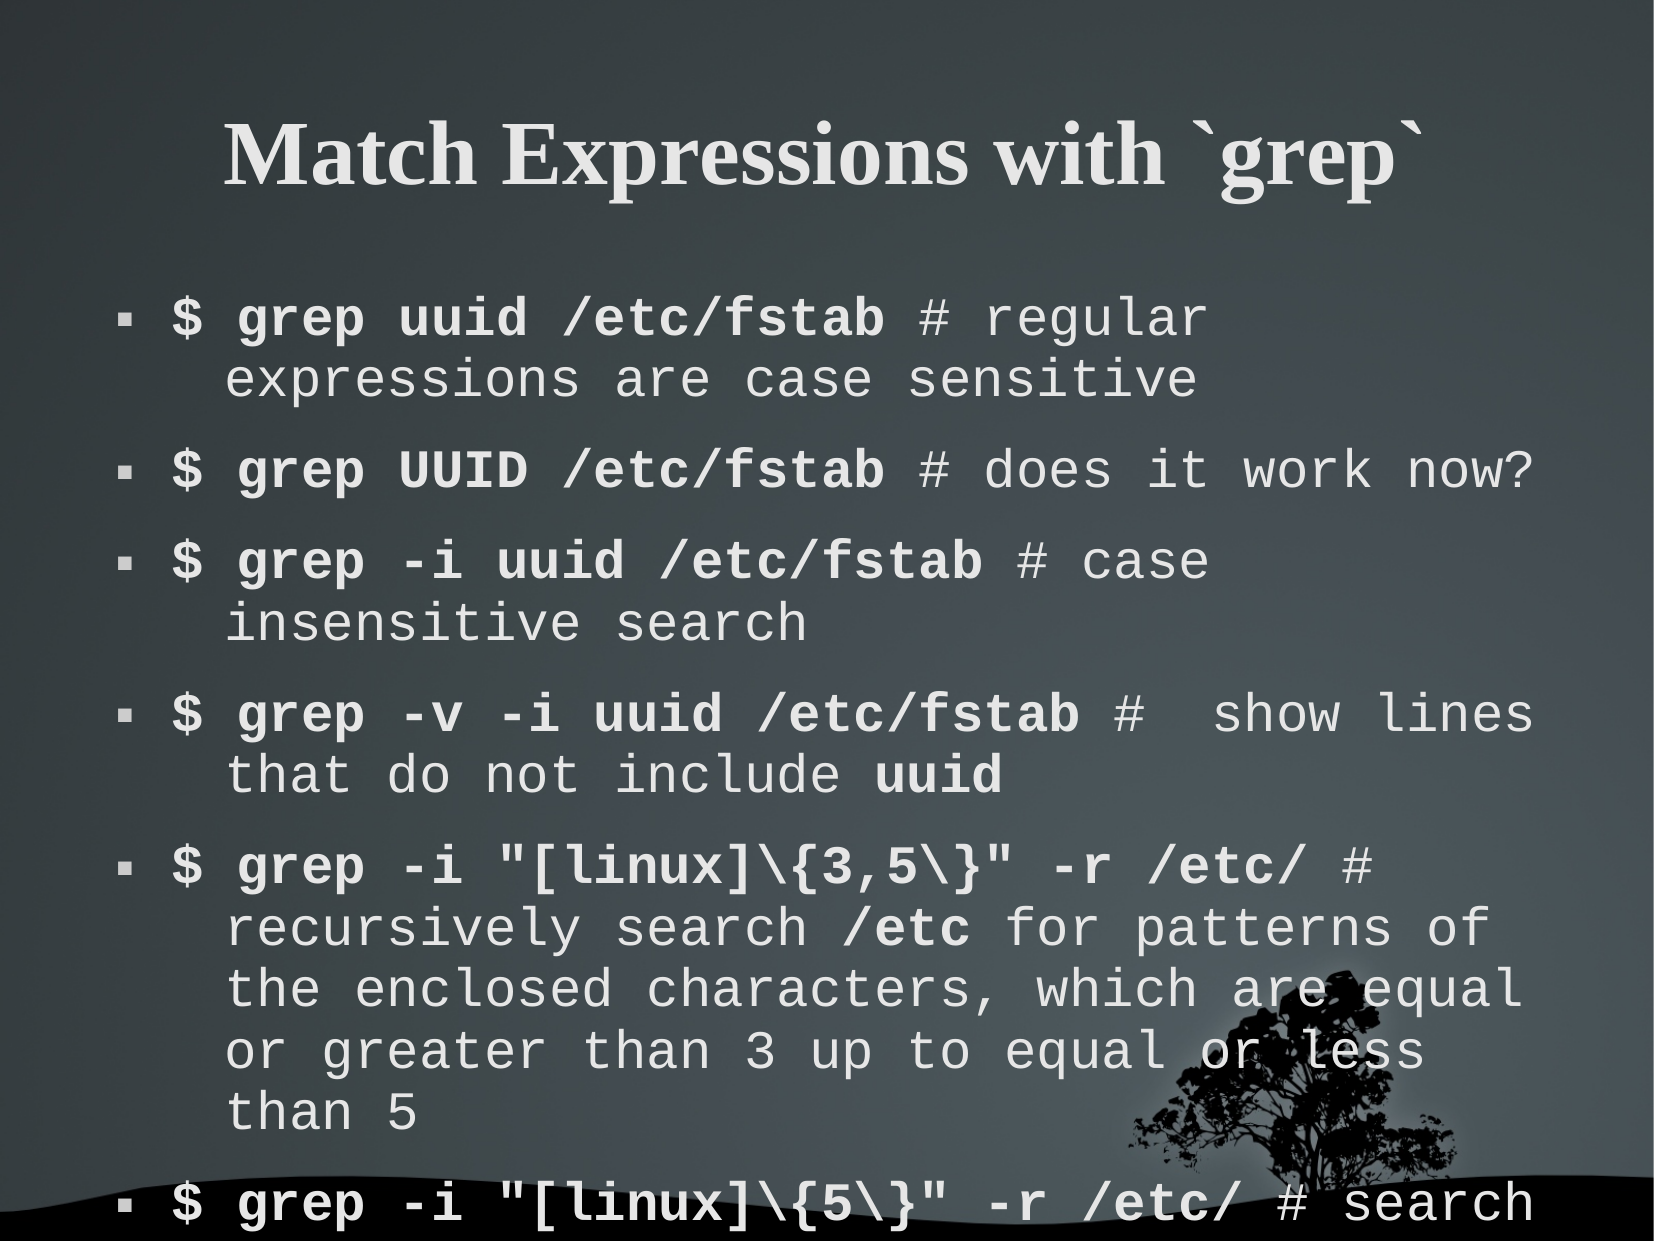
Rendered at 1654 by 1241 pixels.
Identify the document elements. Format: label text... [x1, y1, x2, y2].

picture [0, 0, 1654, 1241]
title Match Expressions with `grep` [82, 33, 1571, 274]
list $ grep uuid /etc/fstab # regular expressions are case sensitive $ grep UUID /etc/fstab # does it work now? $ grep -i uuid /etc/fstab # case insensitive search $ grep -v -i uuid /etc/fstab # show lines that do not include uuid $ grep -i "[linux]\{3,5\}" -r /etc/ # recursively search /etc for patterns of the enclosed characters, which are equal or greater than 3 up to equal or less than 5 $ grep -i "[linux]\{5\}" -r /etc/ # search for patterns with exactly 5 characters from those enclosed in the brackets [82, 290, 1571, 1202]
